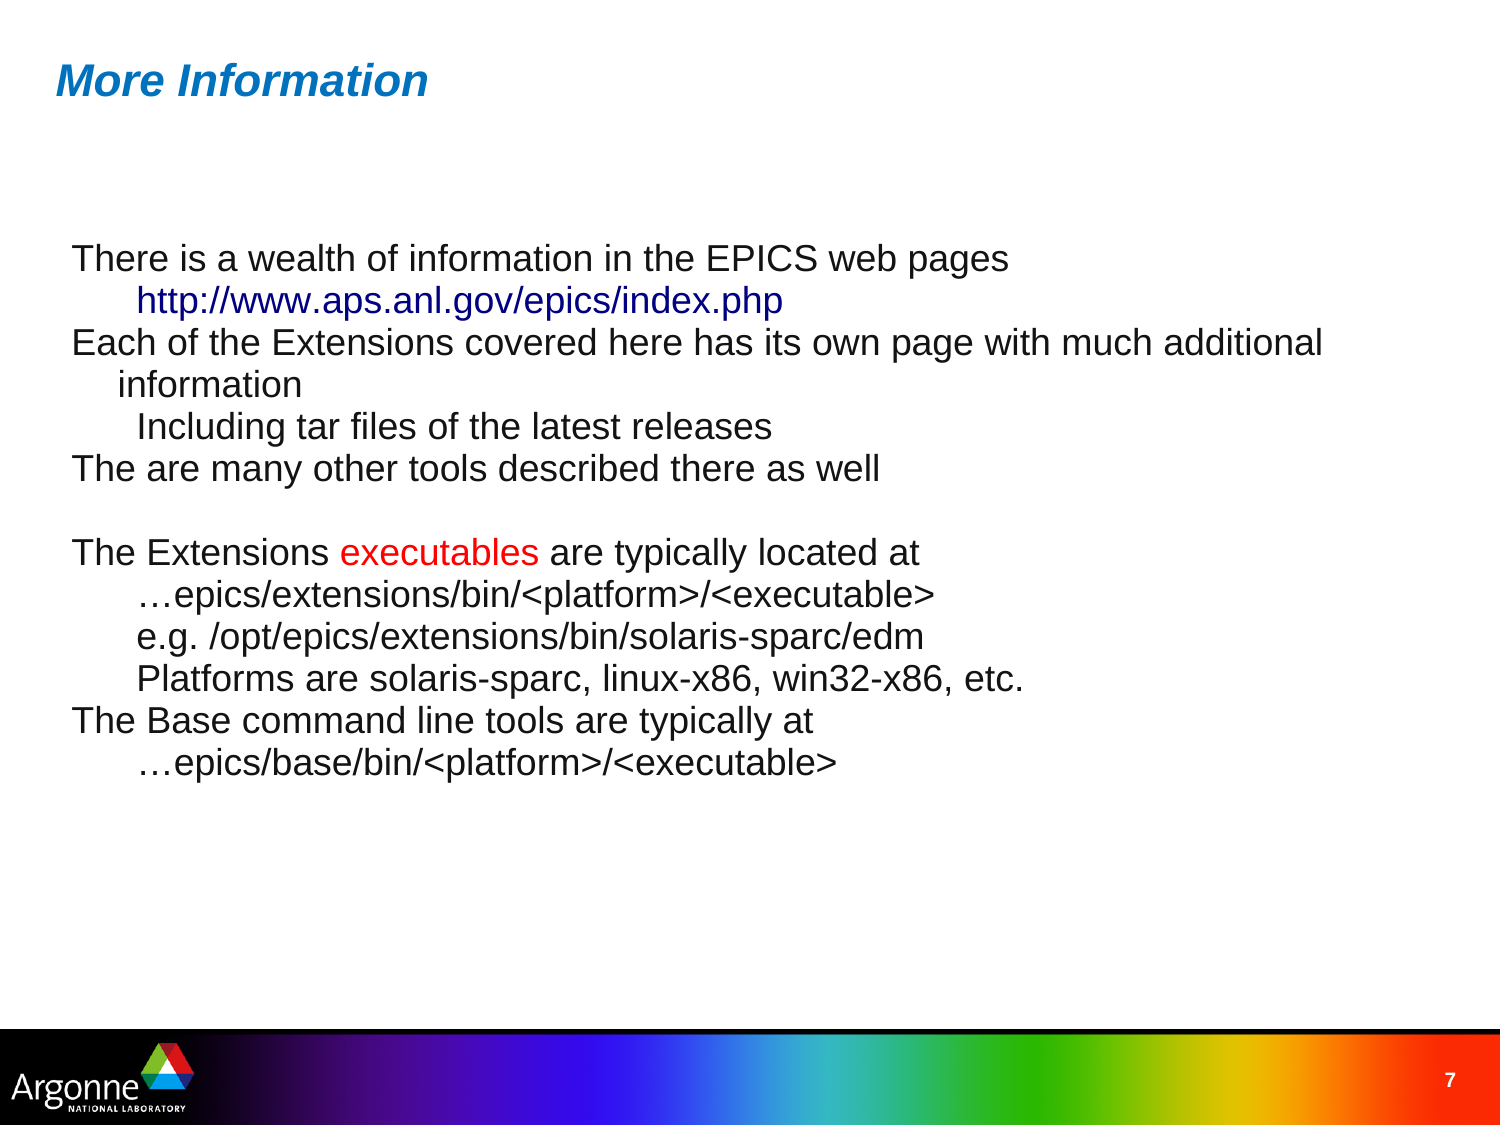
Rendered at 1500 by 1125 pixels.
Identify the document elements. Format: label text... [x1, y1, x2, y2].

title More Information [55, 48, 1361, 118]
list There is a wealth of information in the EPICS web pages http://www.aps.anl.gov/epics/index.php Each of the Extensions covered here has its own page with much additional information Including tar files of the latest releases The are many other tools described there as well The Extensions executables are typically located at …epics/extensions/bin/<platform>/<executable> e.g. /opt/epics/extensions/bin/solaris-sparc/edm Platforms are solaris-sparc, linux-x86, win32-x86, etc. The Base command line tools are typically at …epics/base/bin/<platform>/<executable> [56, 229, 1359, 1026]
picture [0, 1029, 1500, 1125]
